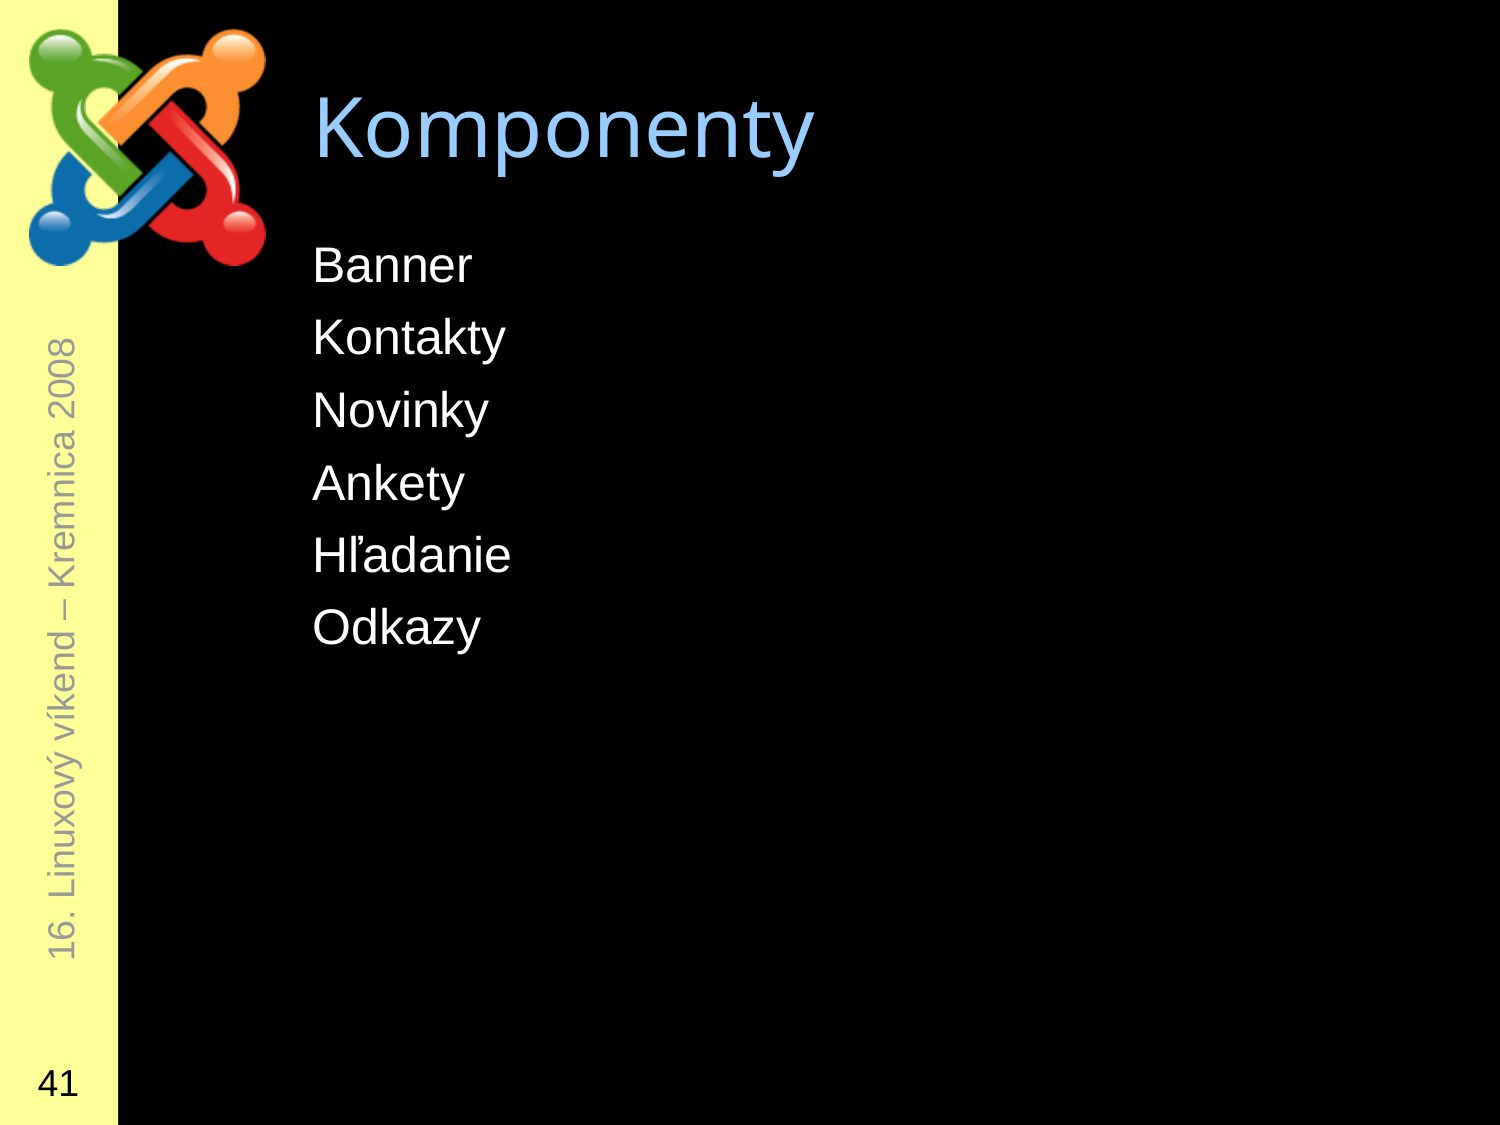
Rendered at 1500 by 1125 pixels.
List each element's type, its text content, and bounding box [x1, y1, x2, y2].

picture [29, 29, 266, 266]
list Banner Kontakty Novinky Ankety Hľadanie Odkazy [312, 237, 1450, 986]
title Komponenty [312, 24, 1450, 226]
